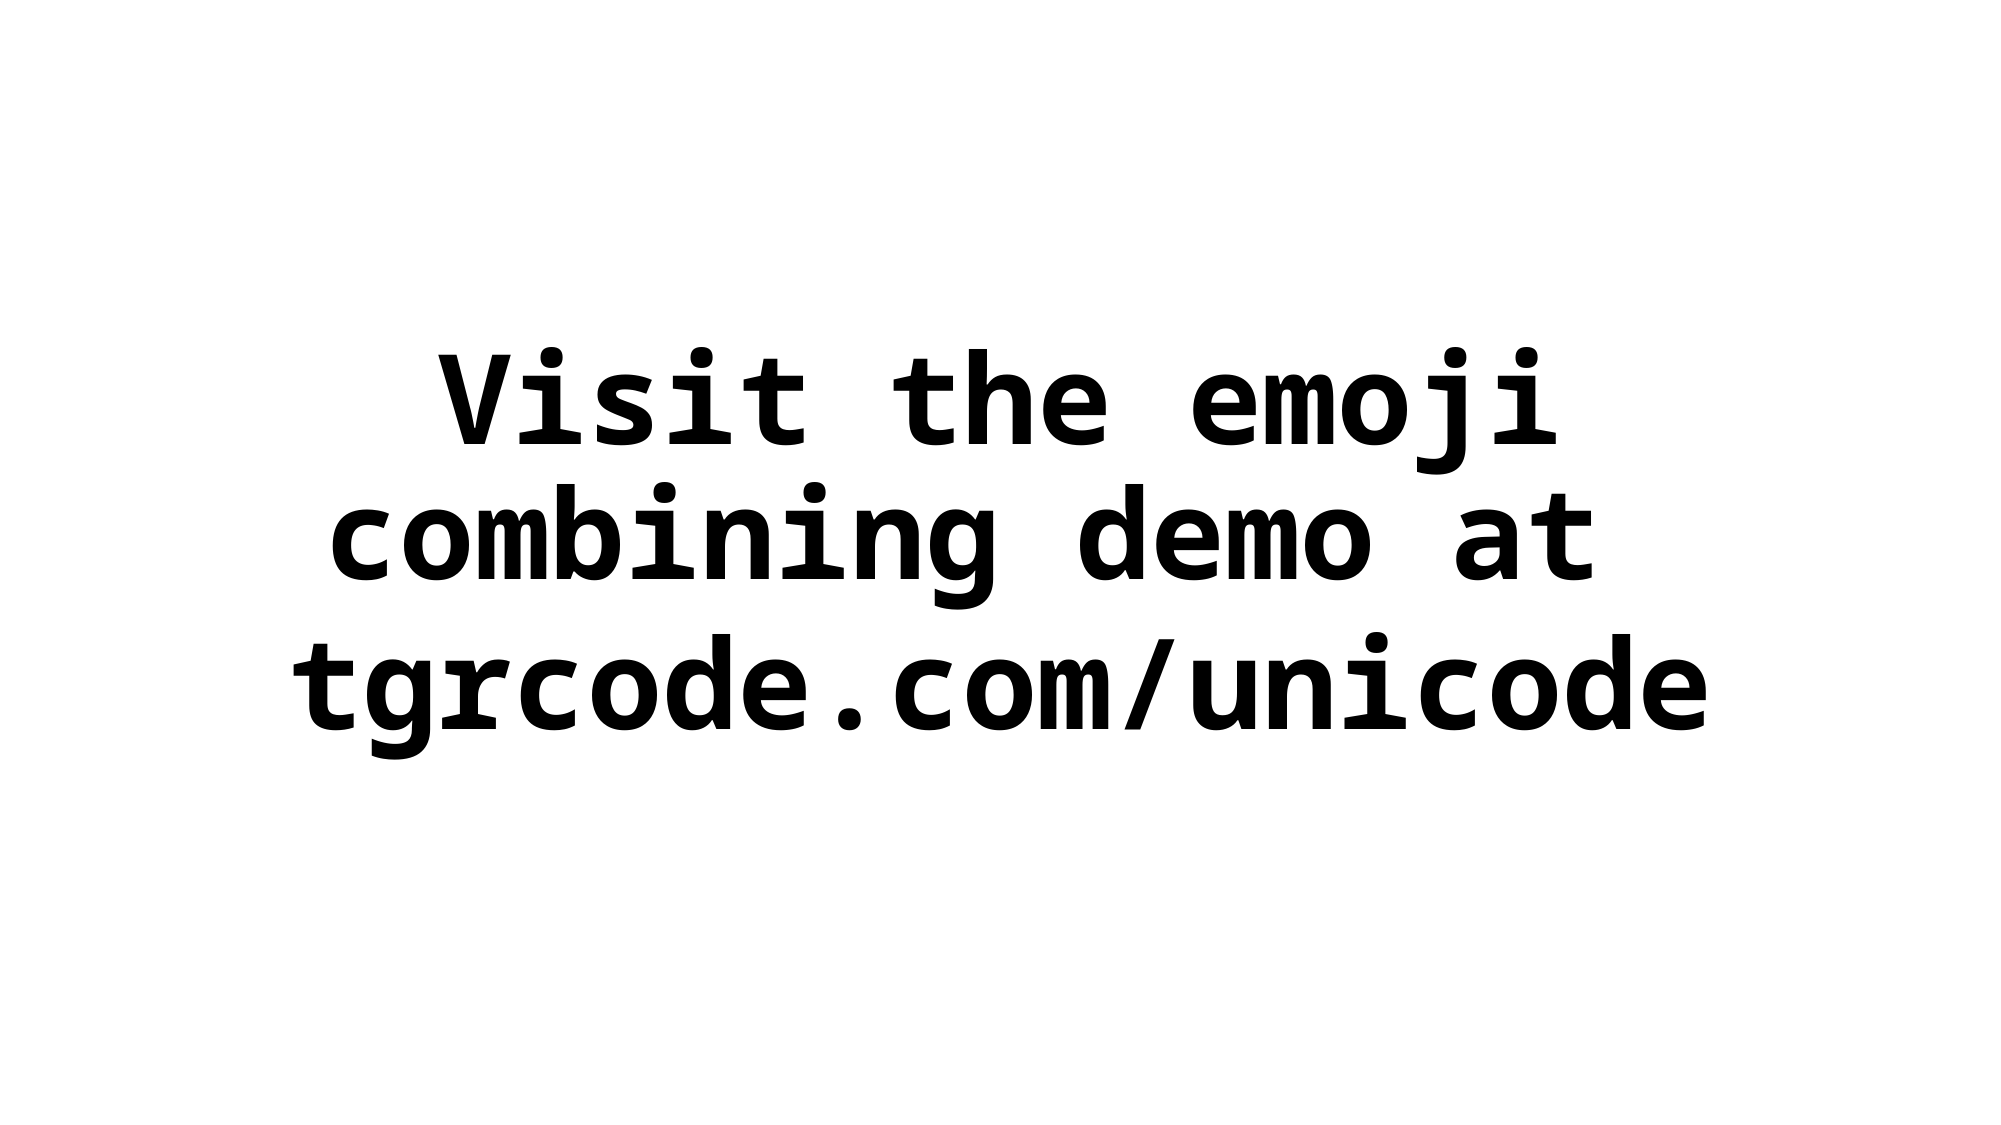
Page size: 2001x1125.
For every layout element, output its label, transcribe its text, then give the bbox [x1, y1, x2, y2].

text_box Visit the emoji combining demo at tgrcode.com/unicode [134, 329, 1866, 796]
